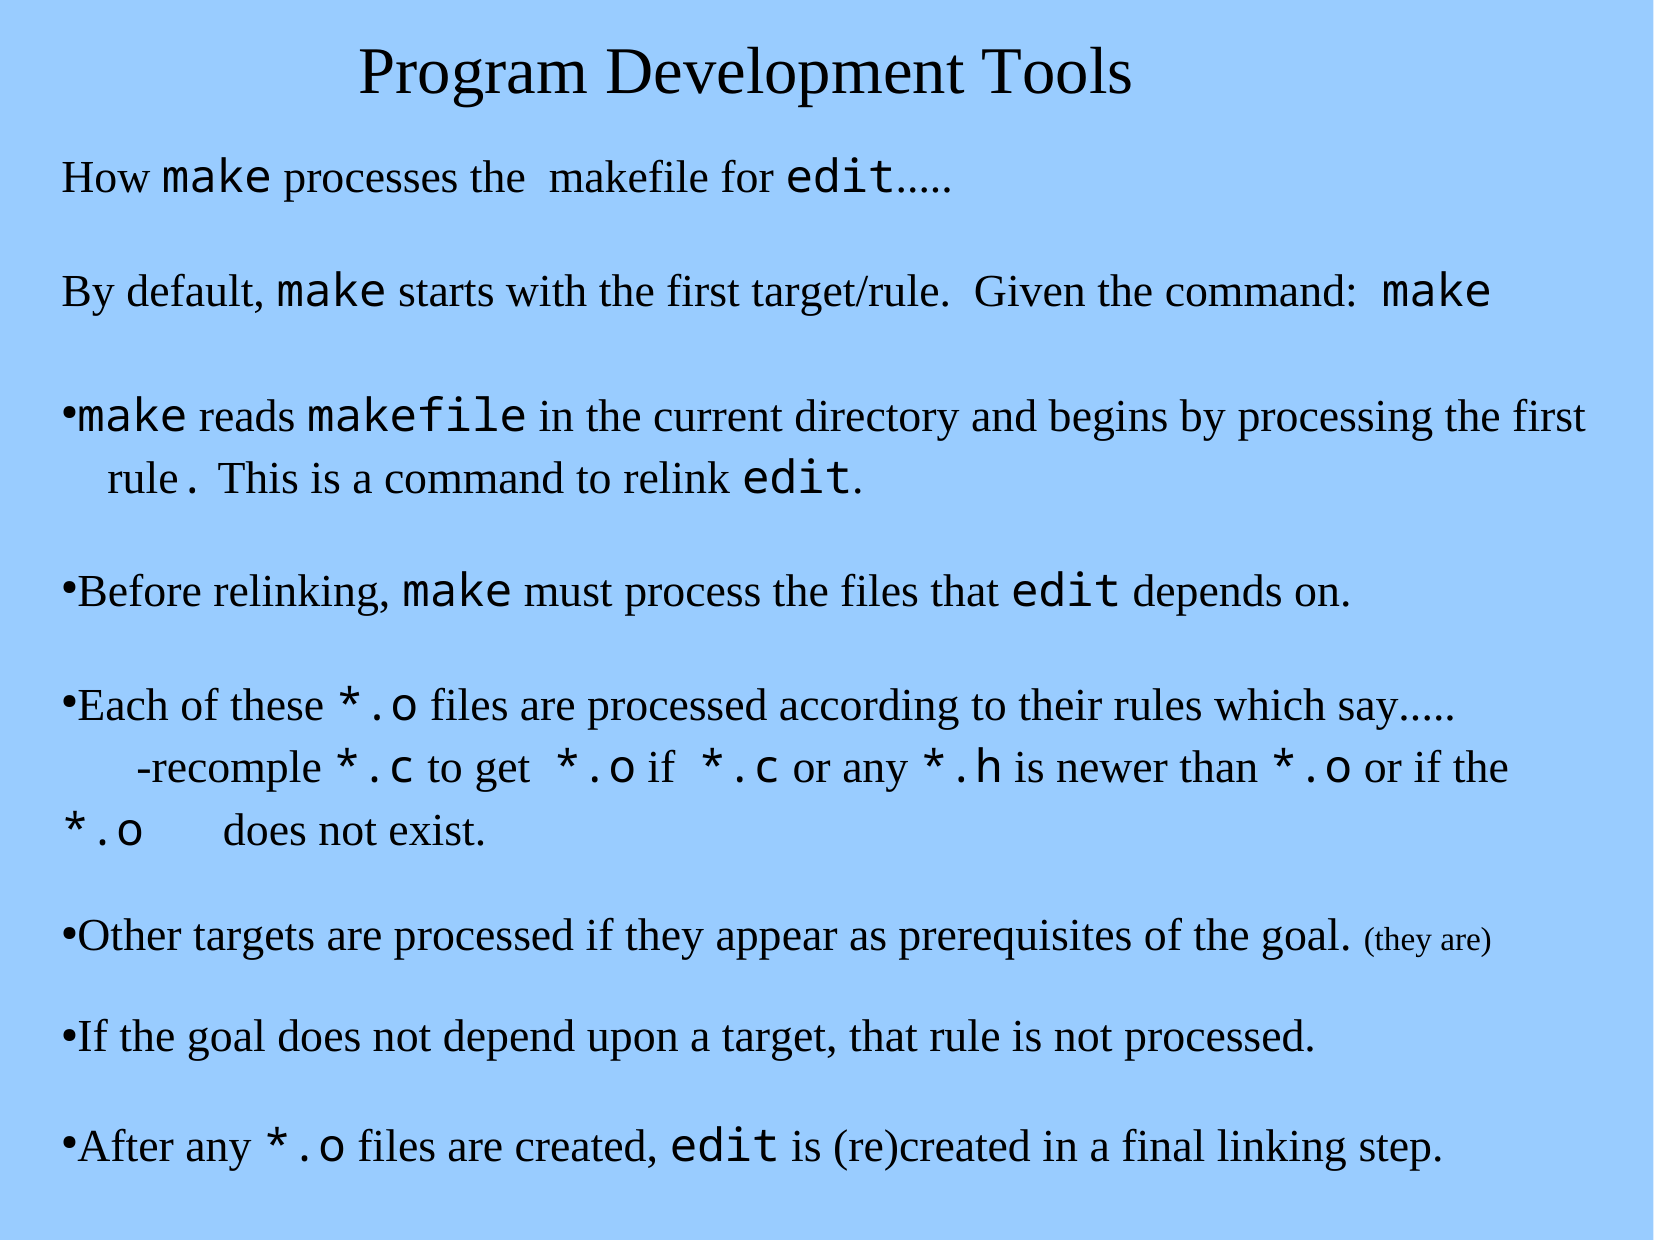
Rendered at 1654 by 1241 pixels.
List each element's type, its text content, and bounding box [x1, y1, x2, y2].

text_box Program Development Tools [358, 34, 1153, 109]
text_box How make processes the makefile for edit..... By default, make starts with the first target/rule. Given the command: make make reads makefile in the current directory and begins by processing the first rule. This is a command to relink edit. Before relinking, make must process the files that edit depends on. Each of these *.o files are processed according to their rules which say..... -recomple *.c to get *.o if *.c or any *.h is newer than *.o or if the *.o does not exist. Other targets are processed if they appear as prerequisites of the goal. (they are) If the goal does not depend upon a target, that rule is not processed. After any *.o files are created, edit is (re)created in a final linking step. [61, 143, 1599, 1241]
